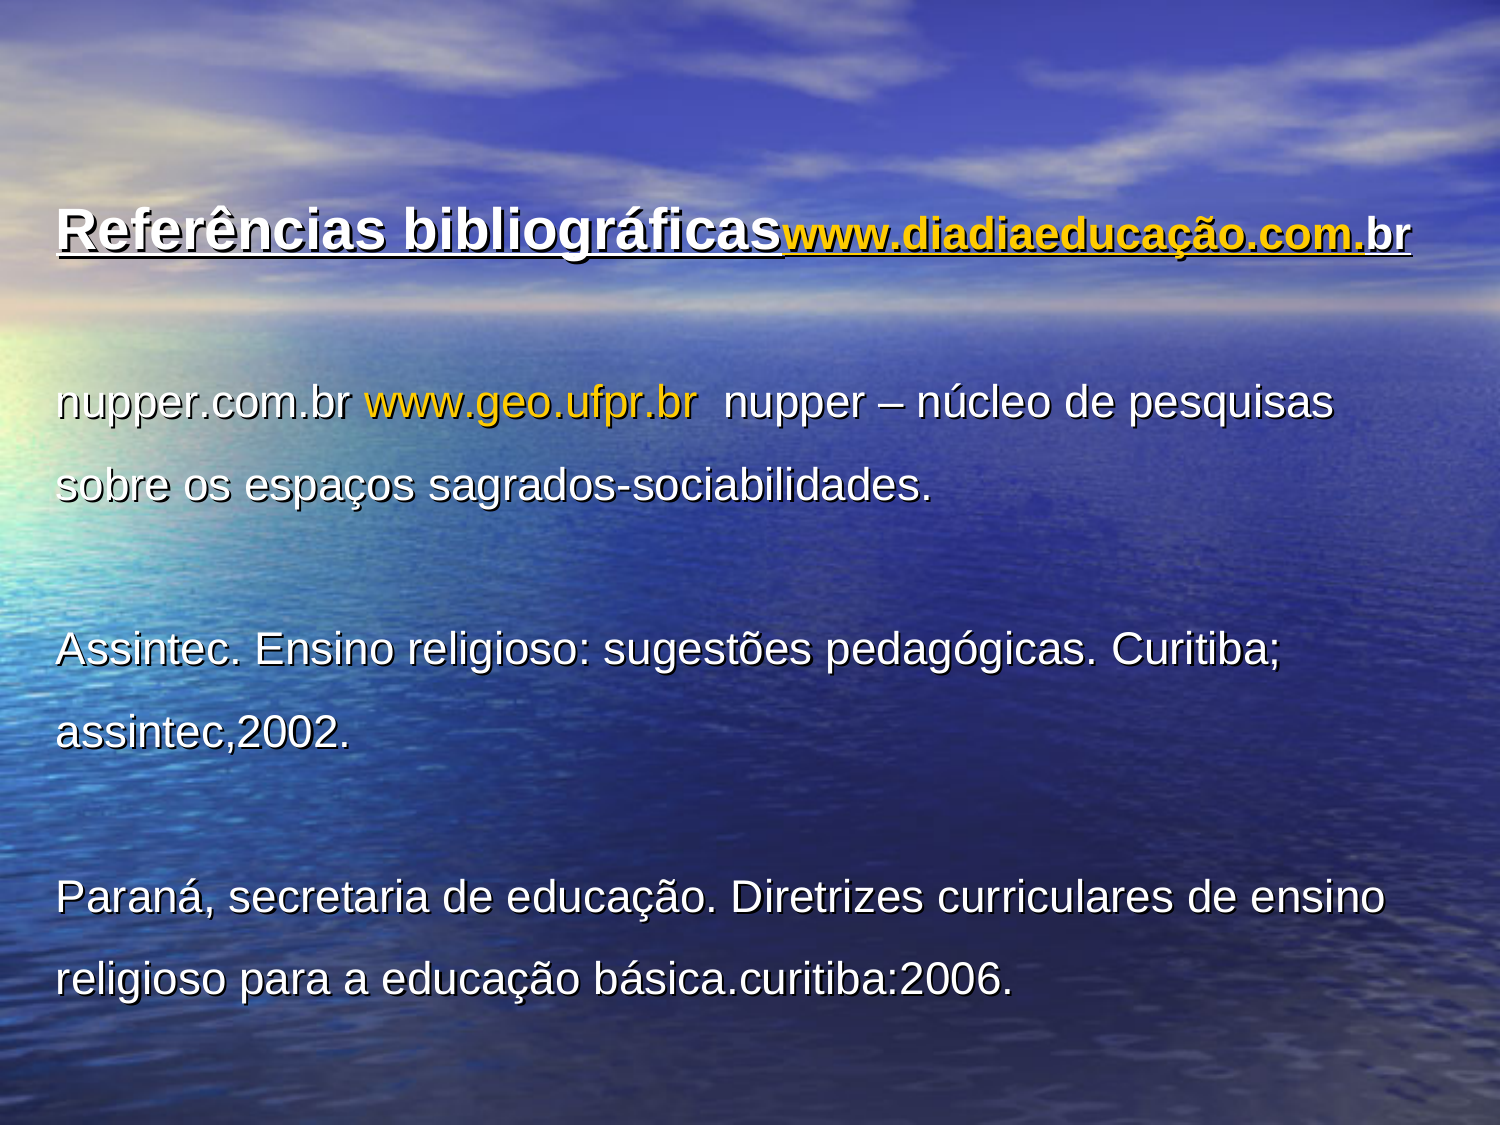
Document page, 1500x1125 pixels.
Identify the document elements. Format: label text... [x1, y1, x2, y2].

picture [0, 0, 1500, 1125]
text_box Referências bibliográficaswww.diadiaeducação.com.br nupper.com.br www.geo.ufpr.br nupper – núcleo de pesquisas sobre os espaços sagrados-sociabilidades. Assintec. Ensino religioso: sugestões pedagógicas. Curitiba; assintec,2002. Paraná, secretaria de educação. Diretrizes curriculares de ensino religioso para a educação básica.curitiba:2006. [41, 42, 1459, 1118]
